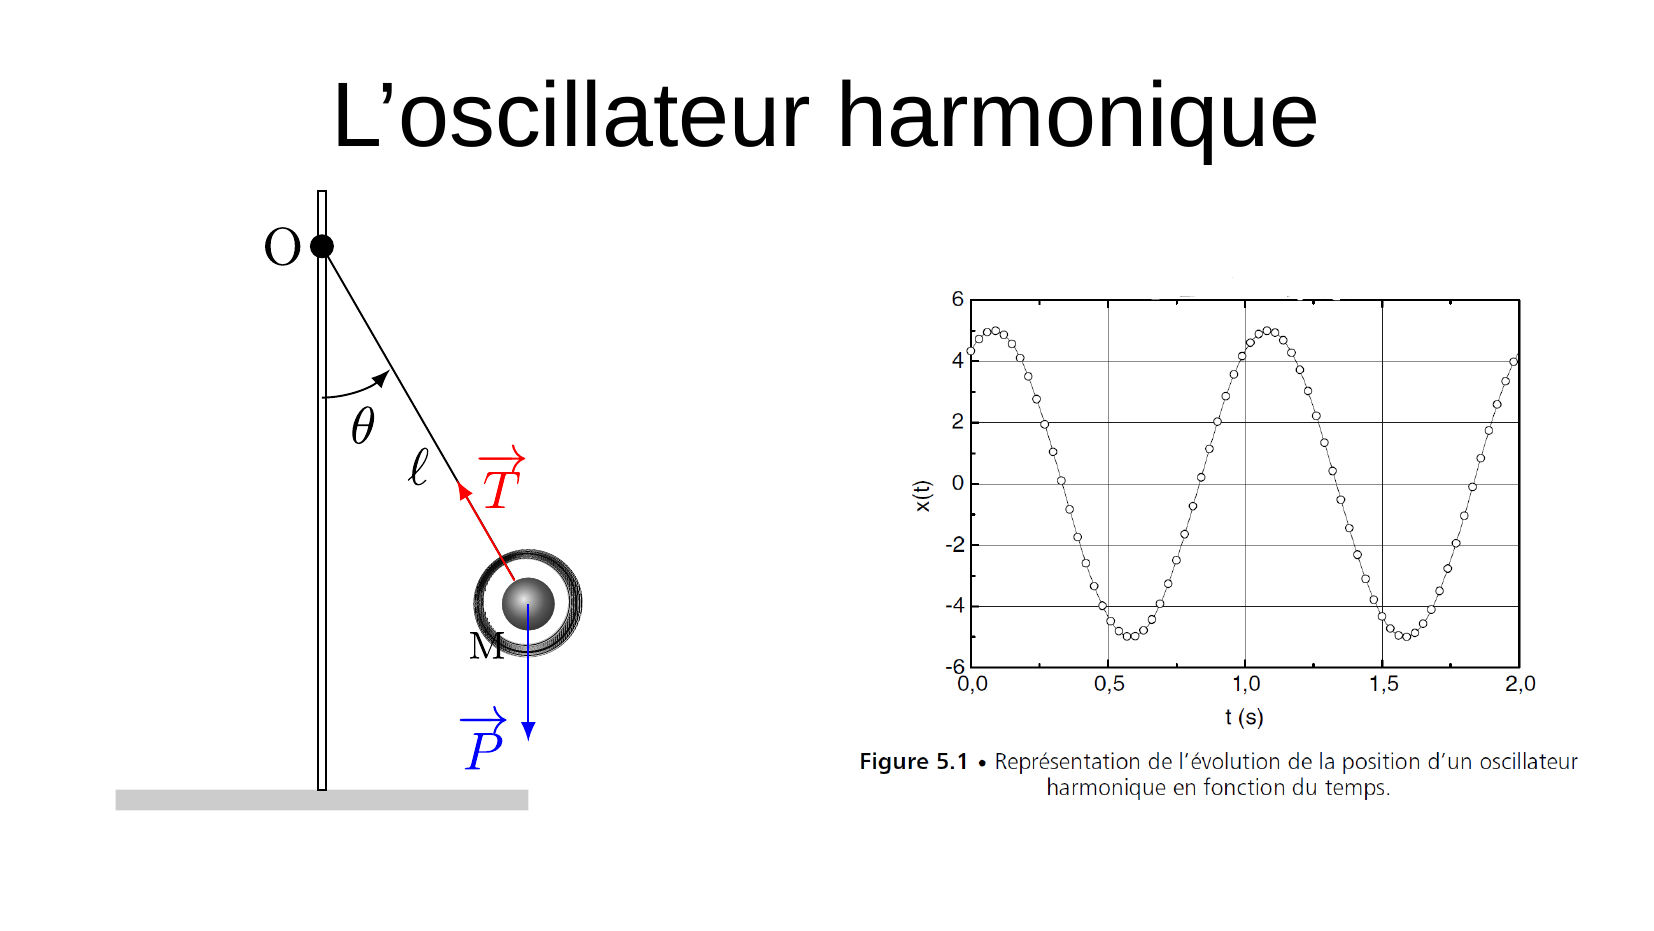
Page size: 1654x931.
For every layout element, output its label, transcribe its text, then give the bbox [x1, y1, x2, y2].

title L’oscillateur harmonique [82, 37, 1571, 193]
picture [82, 141, 590, 858]
picture [815, 224, 1607, 815]
